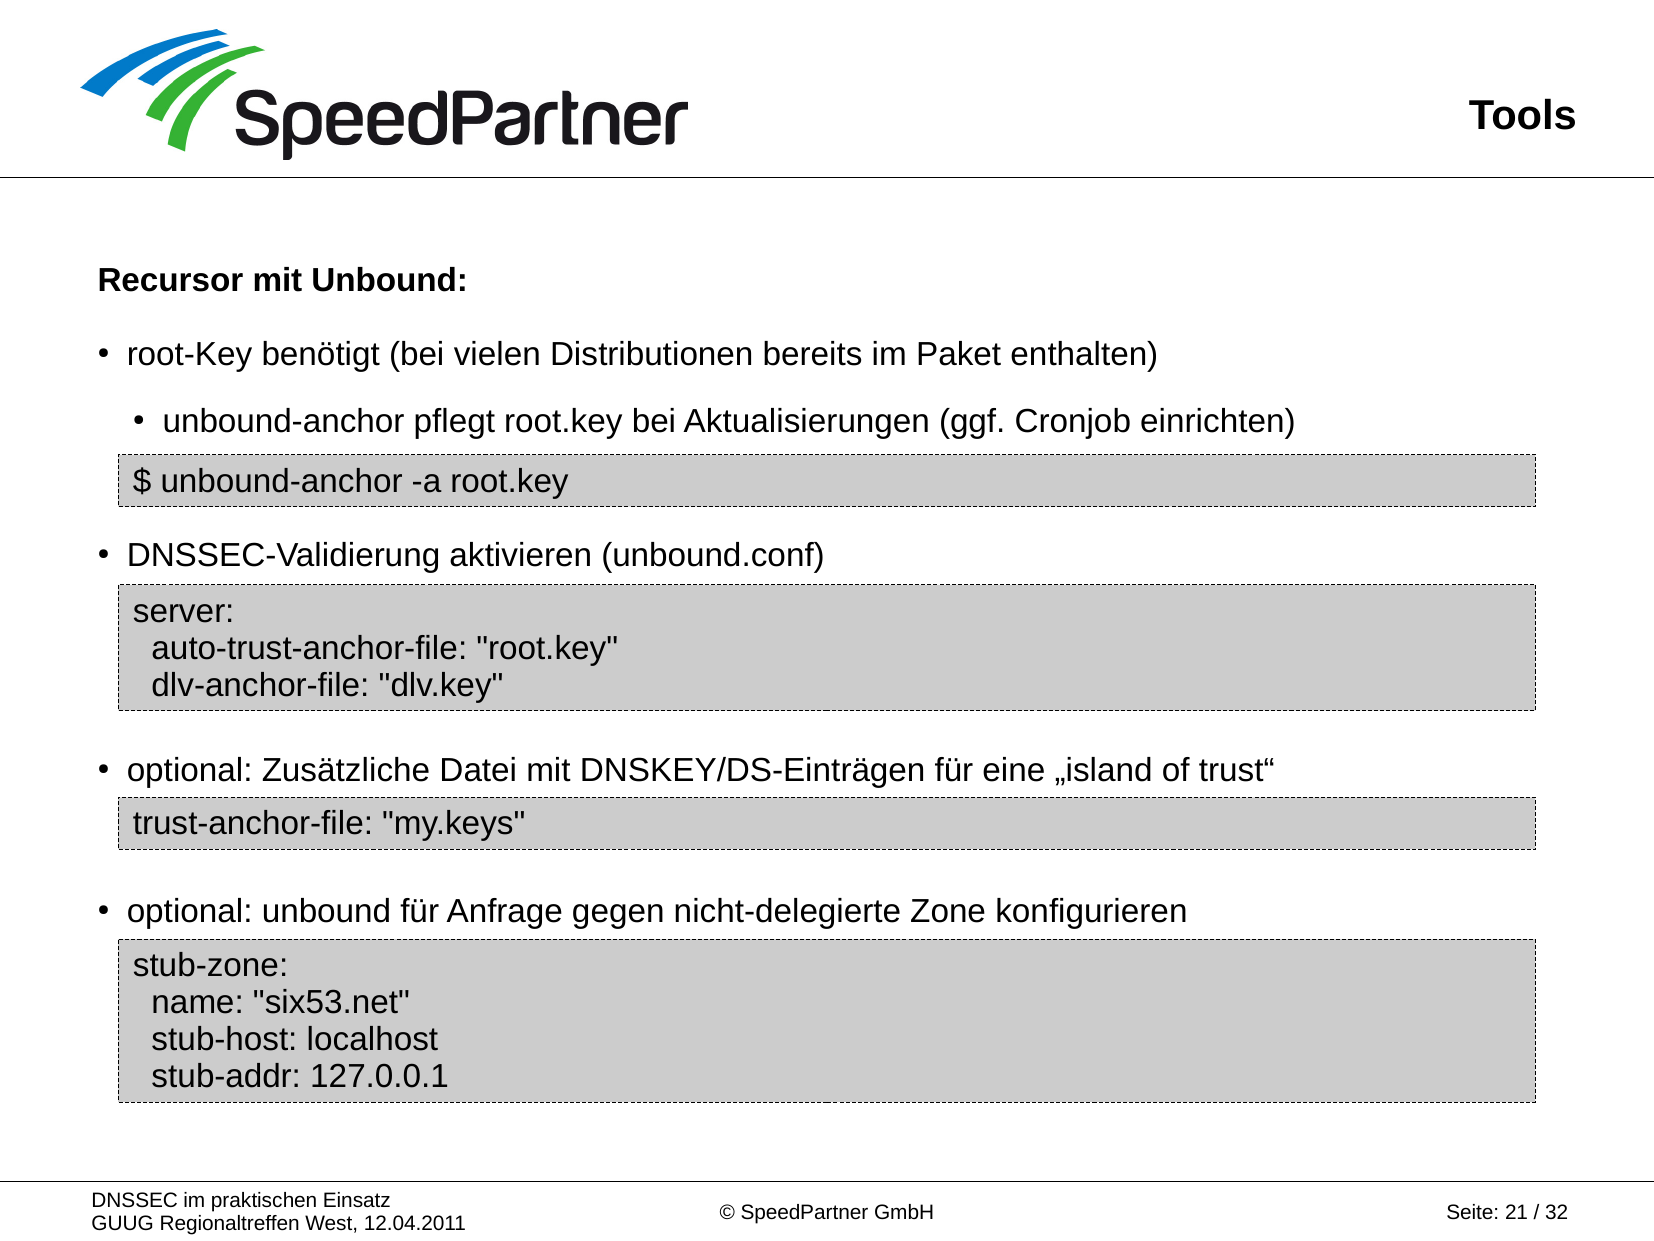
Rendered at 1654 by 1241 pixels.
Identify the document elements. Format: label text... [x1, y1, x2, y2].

text_box Recursor mit Unbound: root-Key benötigt (bei vielen Distributionen bereits im Paket enthalten) unbound-anchor pflegt root.key bei Aktualisierungen (ggf. Cronjob einrichten) DNSSEC-Validierung aktivieren (unbound.conf) optional: Zusätzliche Datei mit DNSKEY/DS-Einträgen für eine „island of trust“ optional: unbound für Anfrage gegen nicht-delegierte Zone konfigurieren [82, 253, 1565, 1151]
title Tools [590, 70, 1577, 160]
text_box stub-zone: name: "six53.net" stub-host: localhost stub-addr: 127.0.0.1 [118, 939, 1536, 1103]
picture [80, 29, 688, 160]
text_box $ unbound-anchor -a root.key [118, 454, 1536, 507]
text_box trust-anchor-file: "my.keys" [118, 797, 1536, 850]
text_box server: auto-trust-anchor-file: "root.key" dlv-anchor-file: "dlv.key" [118, 584, 1536, 711]
